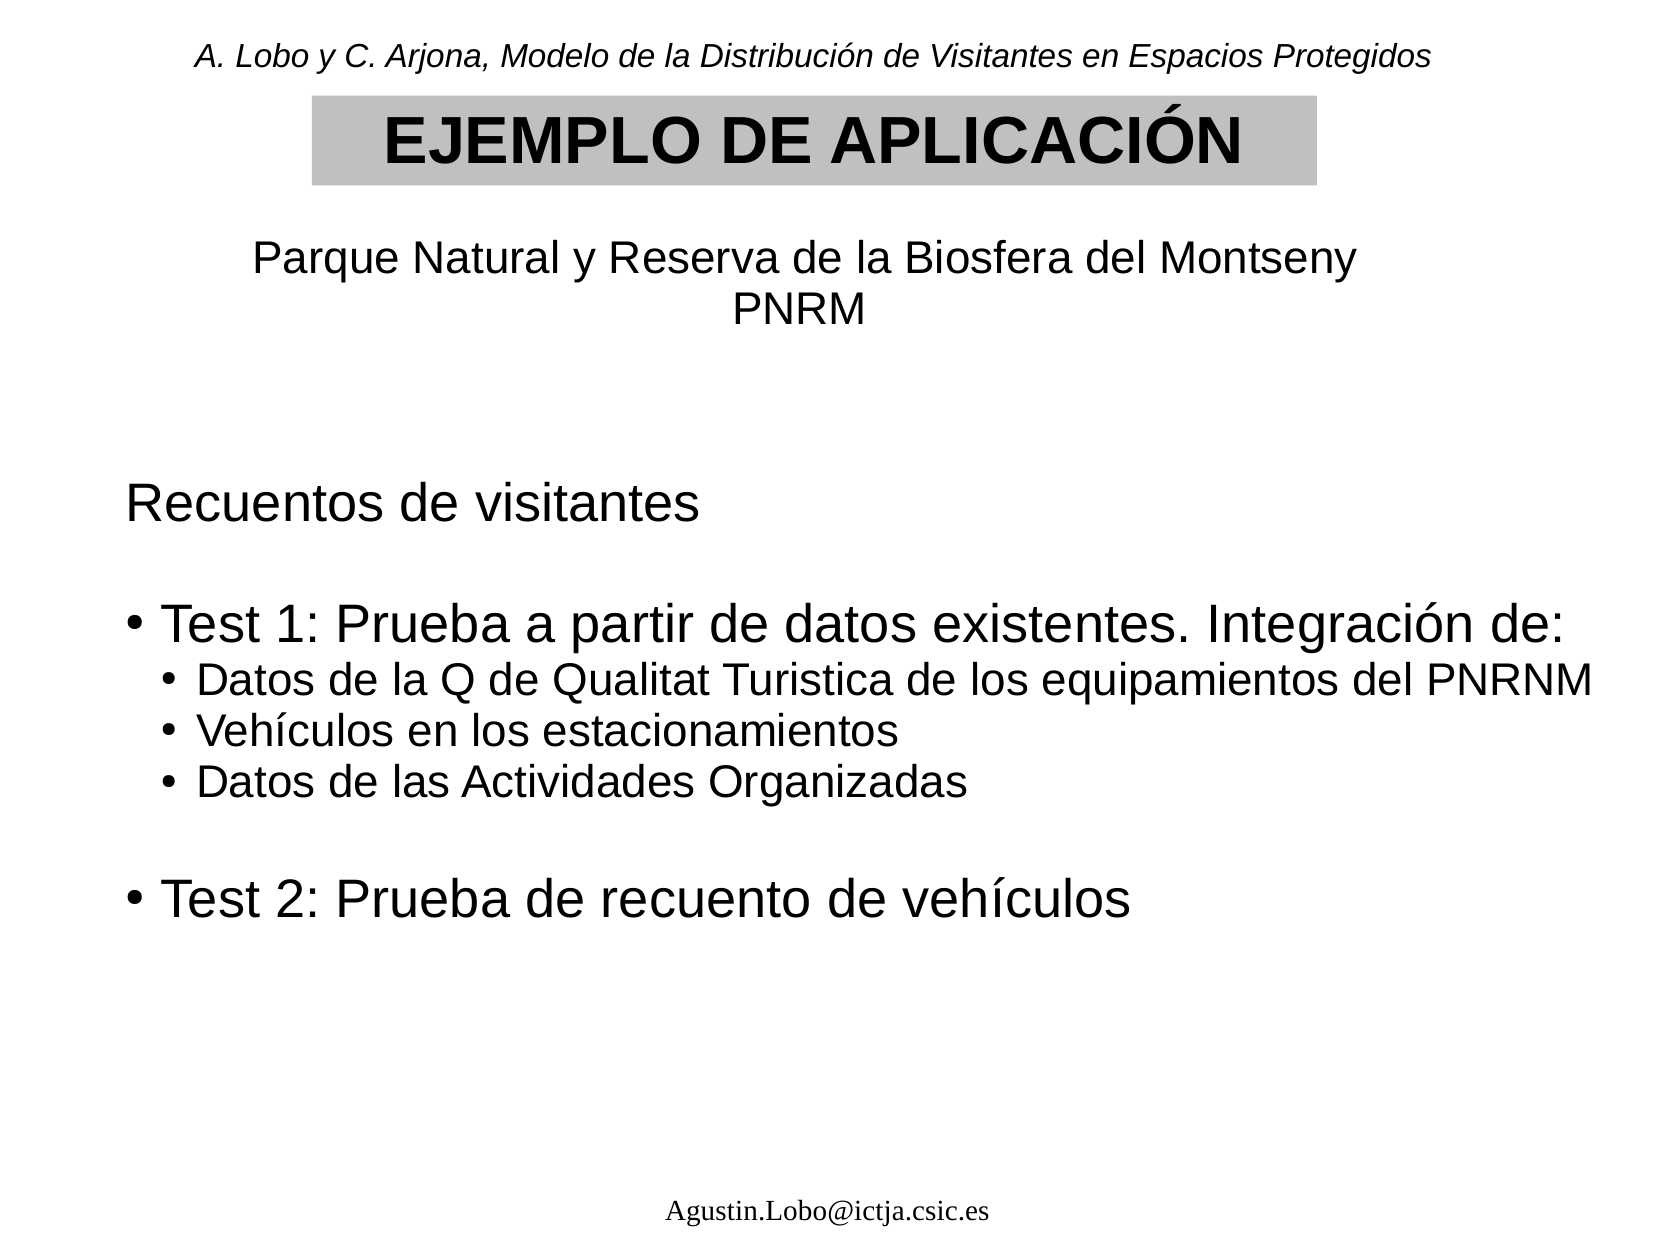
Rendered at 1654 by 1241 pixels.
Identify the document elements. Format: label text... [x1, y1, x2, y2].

text_box Recuentos de visitantes Test 1: Prueba a partir de datos existentes. Integración de: Datos de la Q de Qualitat Turistica de los equipamientos del PNRNM Vehículos en los estacionamientos Datos de las Actividades Organizadas Test 2: Prueba de recuento de vehículos [75, 465, 1636, 936]
text_box EJEMPLO DE APLICACIÓN [311, 95, 1317, 186]
text_box Parque Natural y Reserva de la Biosfera del Montseny PNRM [237, 224, 1438, 342]
